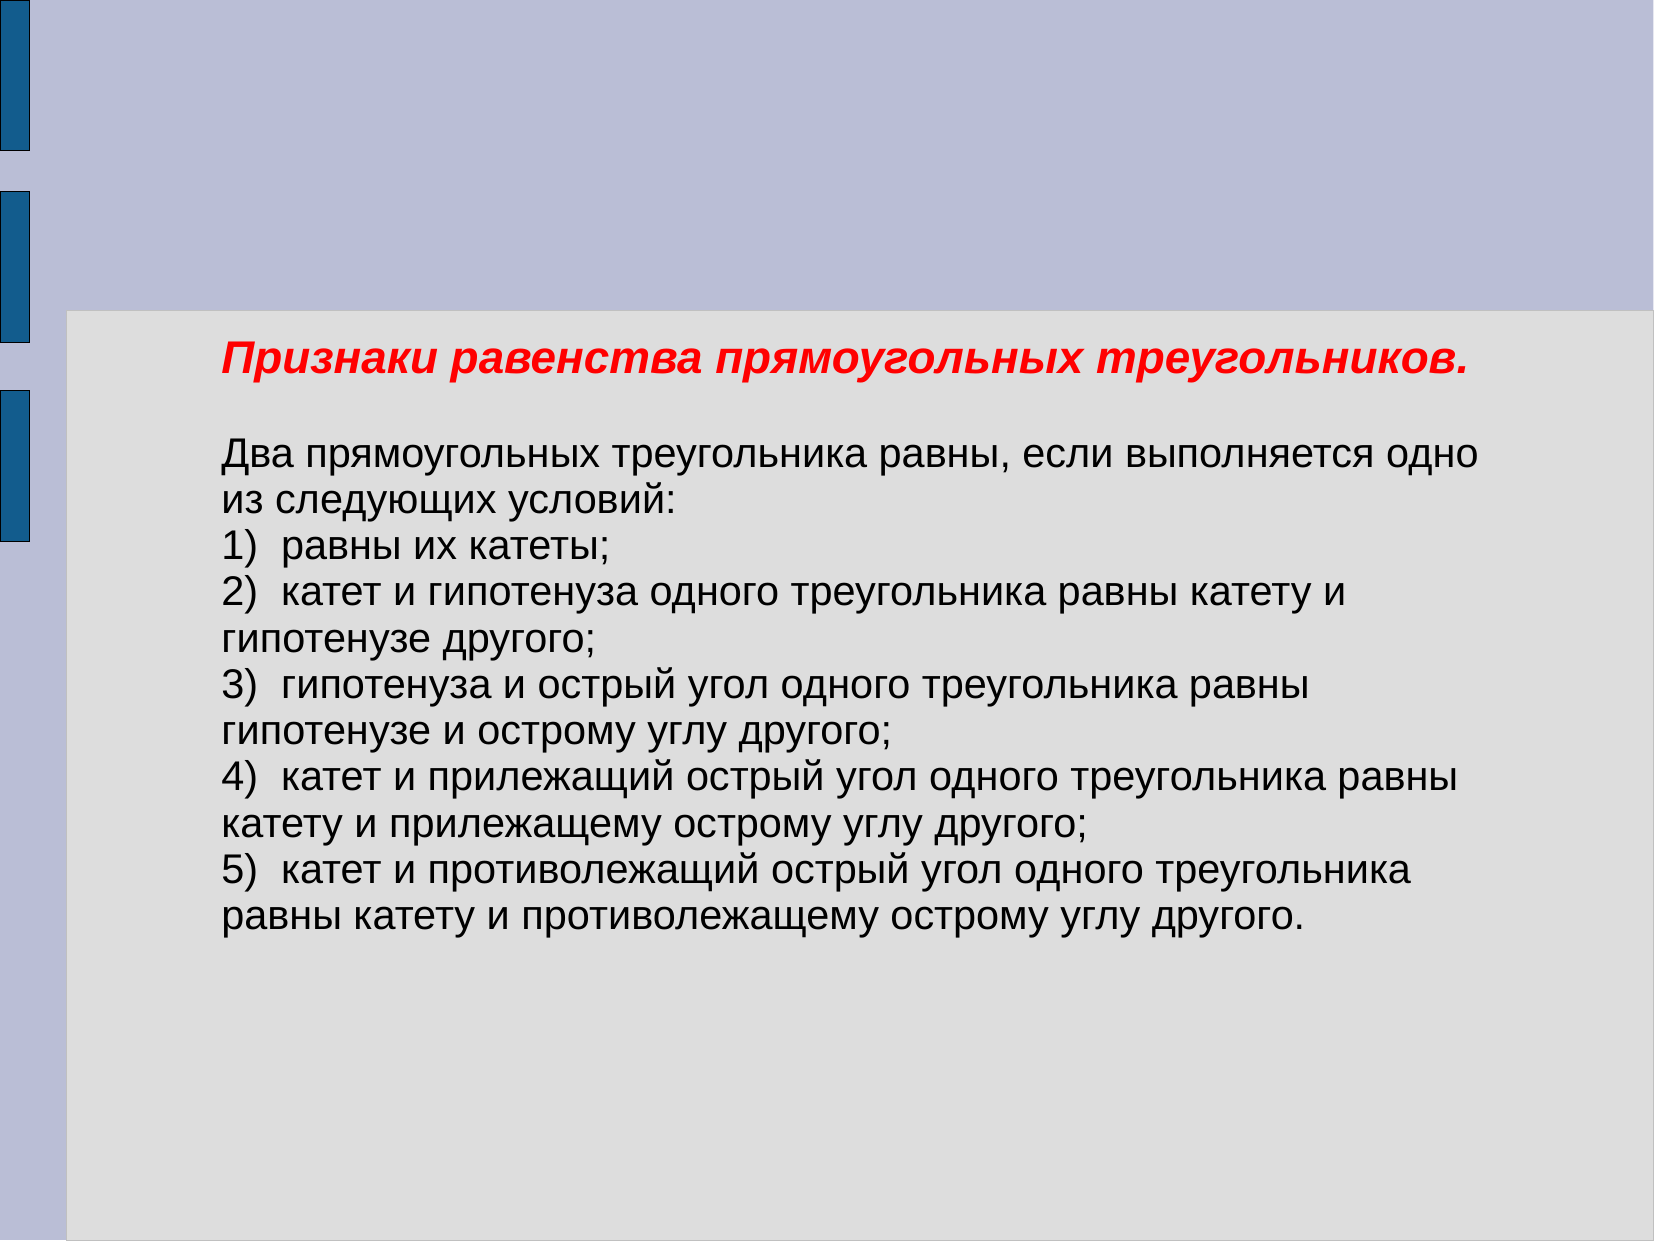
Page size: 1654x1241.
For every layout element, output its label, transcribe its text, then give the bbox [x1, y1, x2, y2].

text_box Признаки равенства прямоугольных треугольников. Два прямоугольных треугольника равны, если выполняется одно из следующих условий: 1) равны их катеты; 2) катет и гипотенуза одного треугольника равны катету и гипотенузе другого; 3) гипотенуза и острый угол одного треугольника равны гипотенузе и острому углу другого; 4) катет и прилежащий острый угол одного треугольника равны катету и прилежащему острому углу другого; 5) катет и противолежащий острый угол одного треугольника равны катету и противолежащему острому углу другого. [206, 324, 1546, 950]
